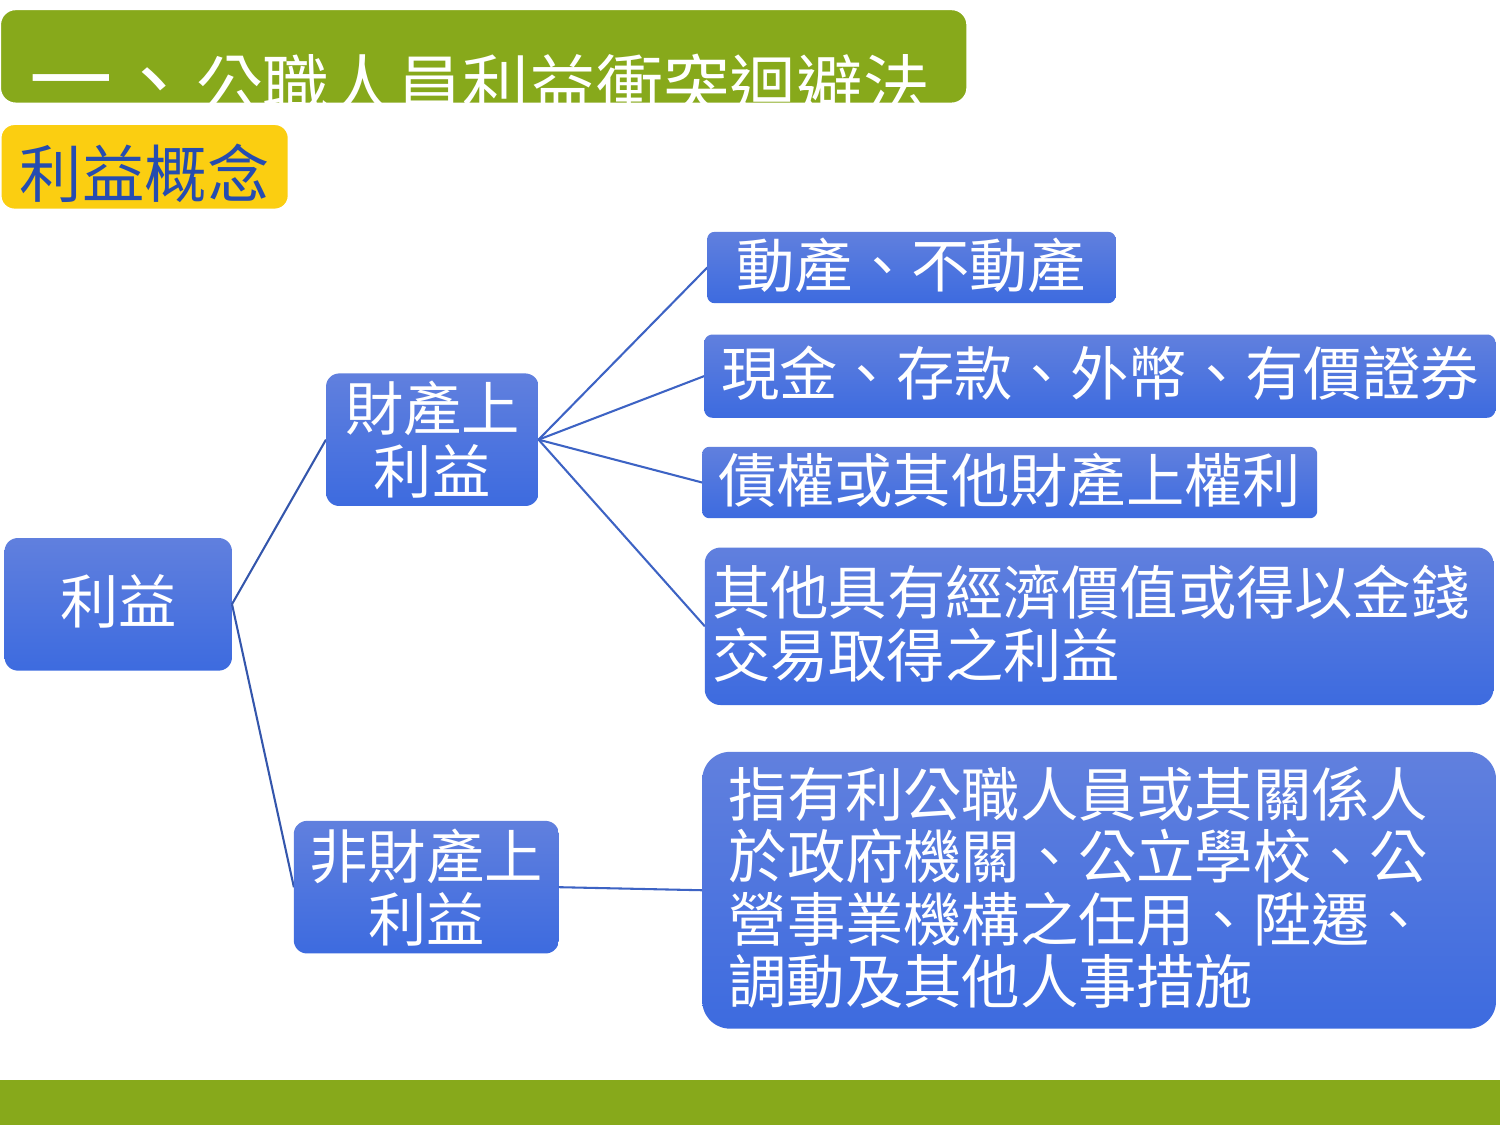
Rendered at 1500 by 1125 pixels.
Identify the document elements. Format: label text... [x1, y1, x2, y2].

text_box 財產上利益 [326, 373, 539, 506]
text_box 一、公職人員利益衝突迴避法 [0, 9, 968, 104]
text_box 一、公職人員利益衝突迴避法 [350, 78, 375, 104]
text_box 利益概念 [0, 123, 290, 211]
text_box 債權或其他財產上權利 [702, 446, 1318, 519]
text_box 動產、不動產 [707, 231, 1116, 304]
text_box 指有利公職人員或其關係人於政府機關、公立學校、公營事業機構之任用、陞遷、調動及其他人事措施 [702, 751, 1497, 1029]
text_box 一、公職人員利益衝突迴避法 [610, 70, 627, 104]
text_box 利益 [4, 538, 232, 671]
text_box 其他具有經濟價值或得以金錢交易取得之利益 [704, 547, 1494, 706]
text_box 現金、存款、外幣、有價證券 [704, 334, 1496, 418]
text_box 非財產上利益 [293, 820, 559, 954]
